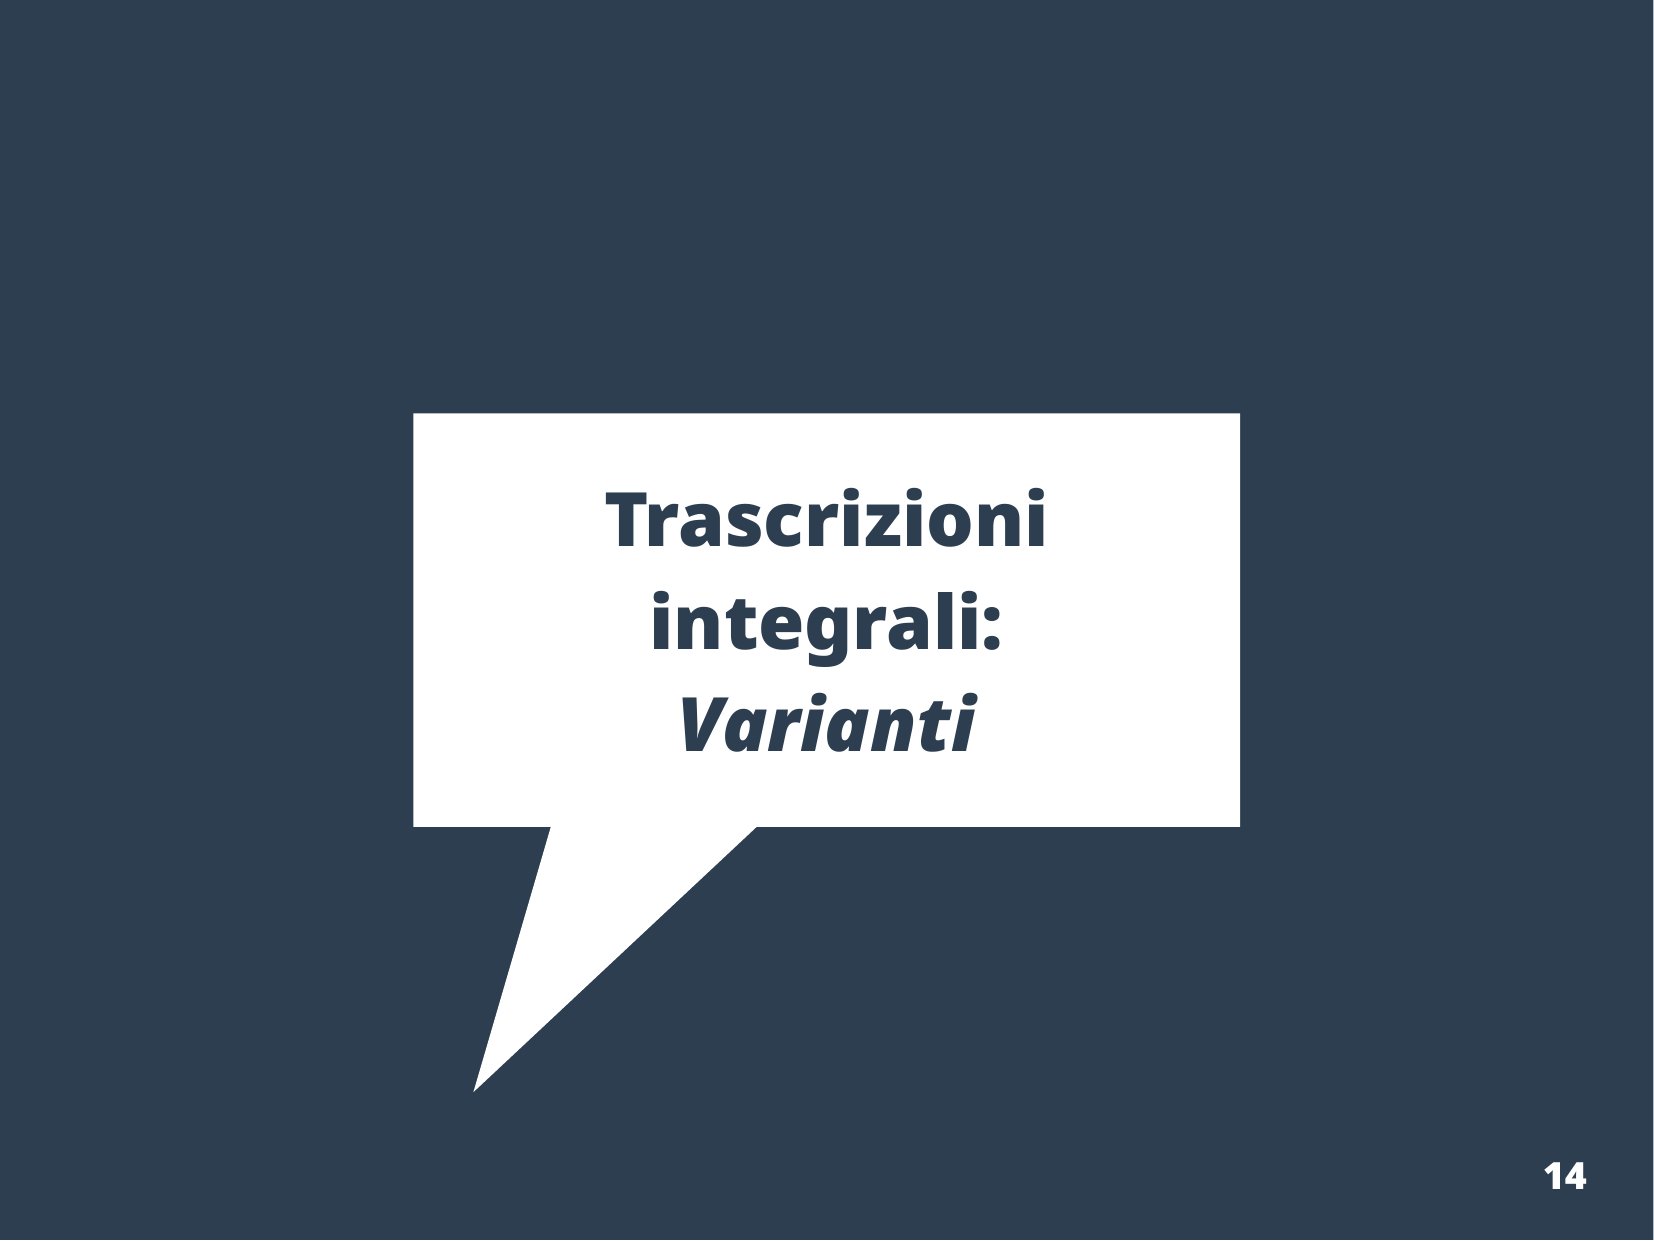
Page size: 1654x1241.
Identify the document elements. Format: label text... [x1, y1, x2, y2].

title Trascrizioni integrali: Varianti [442, 442, 1211, 798]
